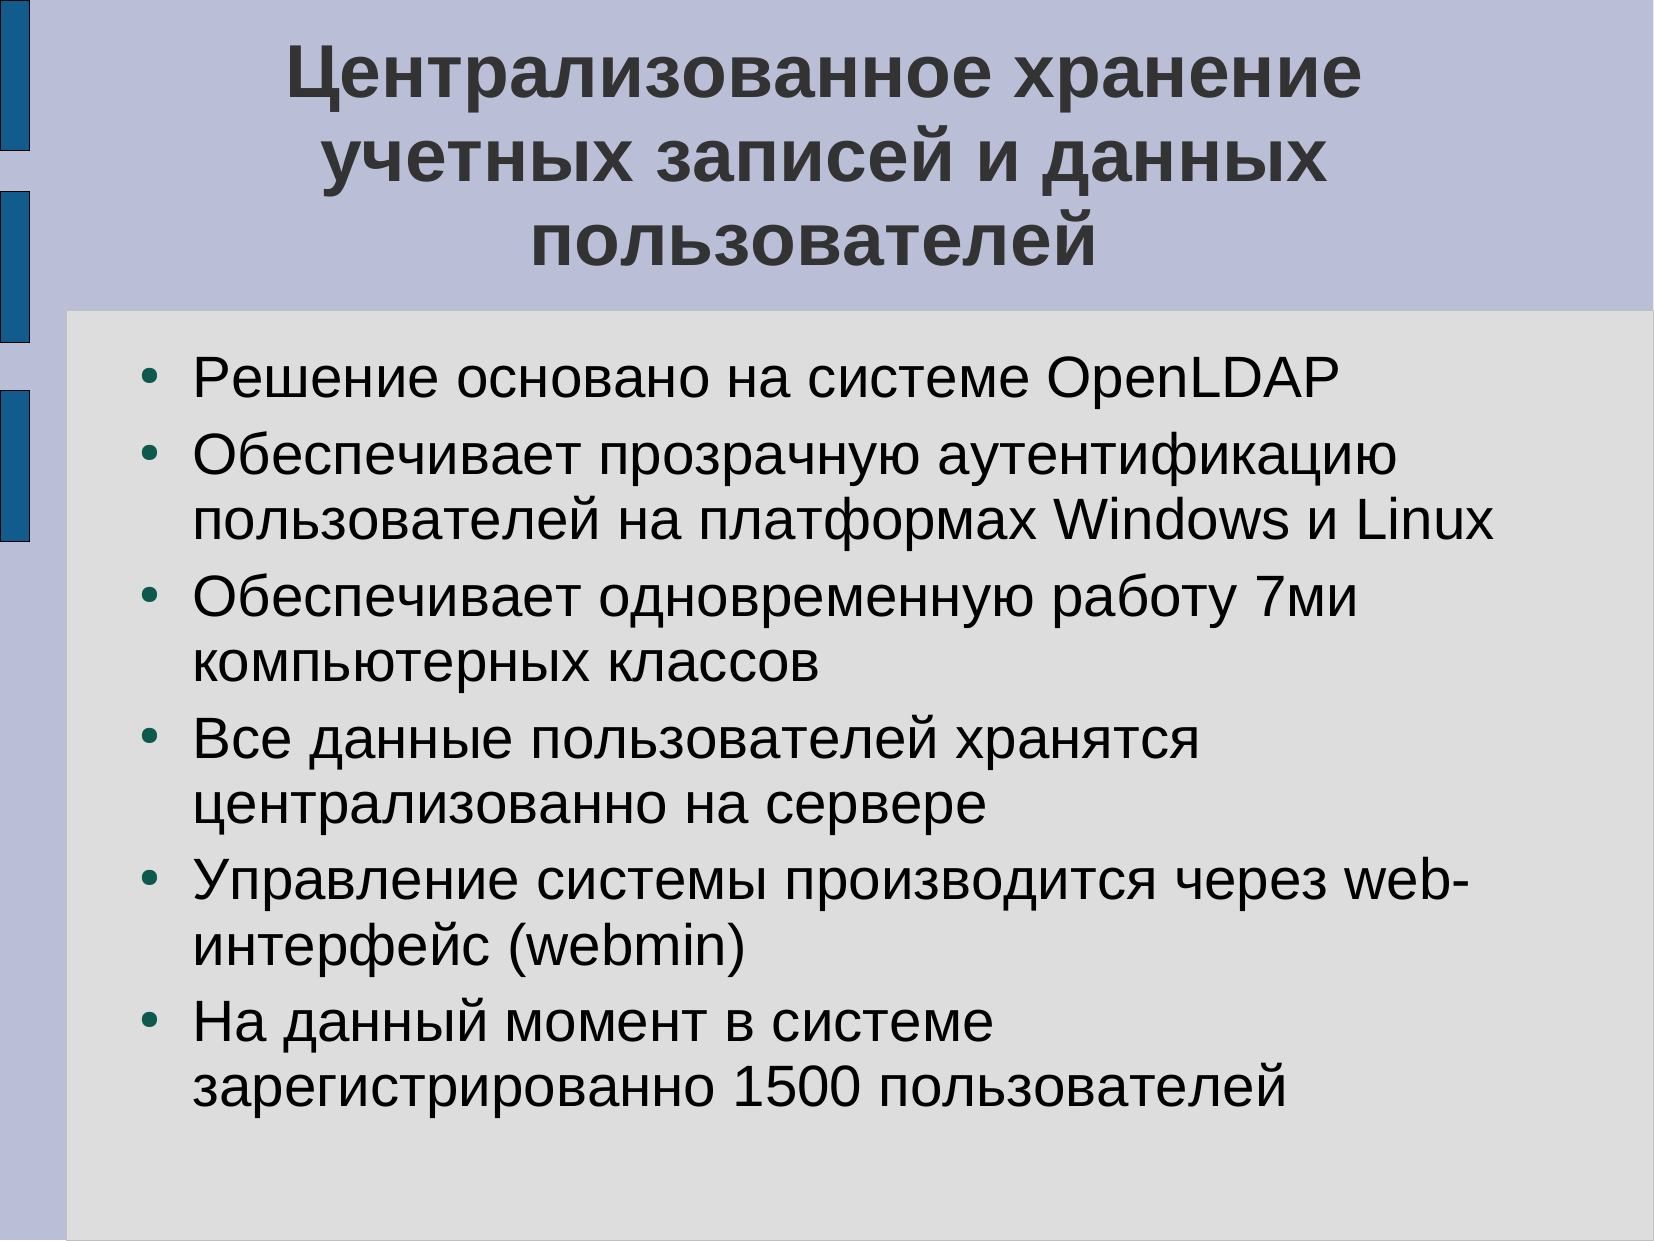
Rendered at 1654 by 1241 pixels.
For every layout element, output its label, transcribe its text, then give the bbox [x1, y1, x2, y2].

title Централизованное хранение учетных записей и данных пользователей [118, 29, 1531, 282]
list Решение основано на системе OpenLDAP Обеспечивает прозрачную аутентификацию пользователей на платформах Windows и Linux Обеспечивает одновременную работу 7ми компьютерных классов Все данные пользователей хранятся централизованно на сервере Управление системы производится через web-интерфейс (webmin) На данный момент в системе зарегистрированно 1500 пользователей [121, 344, 1534, 1149]
